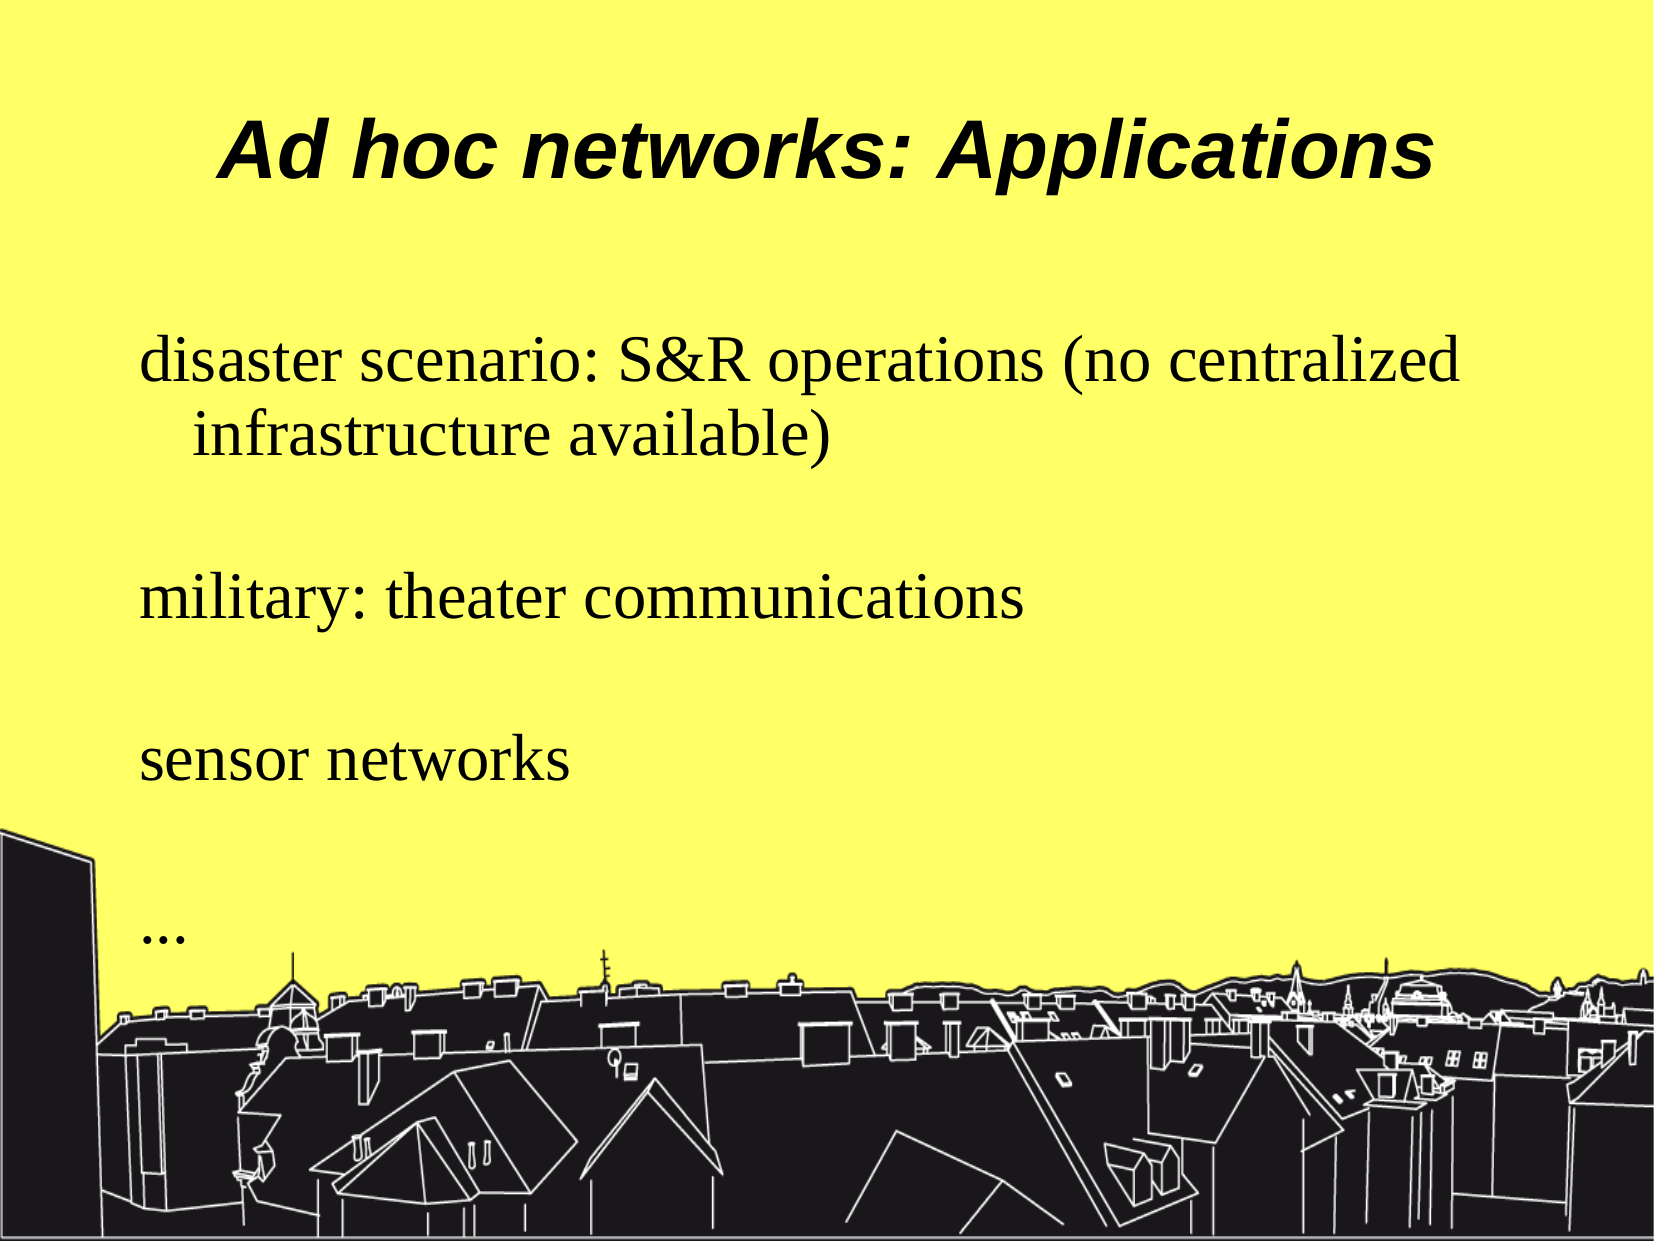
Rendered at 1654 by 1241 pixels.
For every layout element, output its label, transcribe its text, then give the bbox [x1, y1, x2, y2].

title Ad hoc networks: Applications [121, 46, 1534, 254]
list disaster scenario: S&R operations (no centralized infrastructure available) military: theater communications sensor networks ... [121, 322, 1561, 1118]
picture [0, 827, 1654, 1241]
